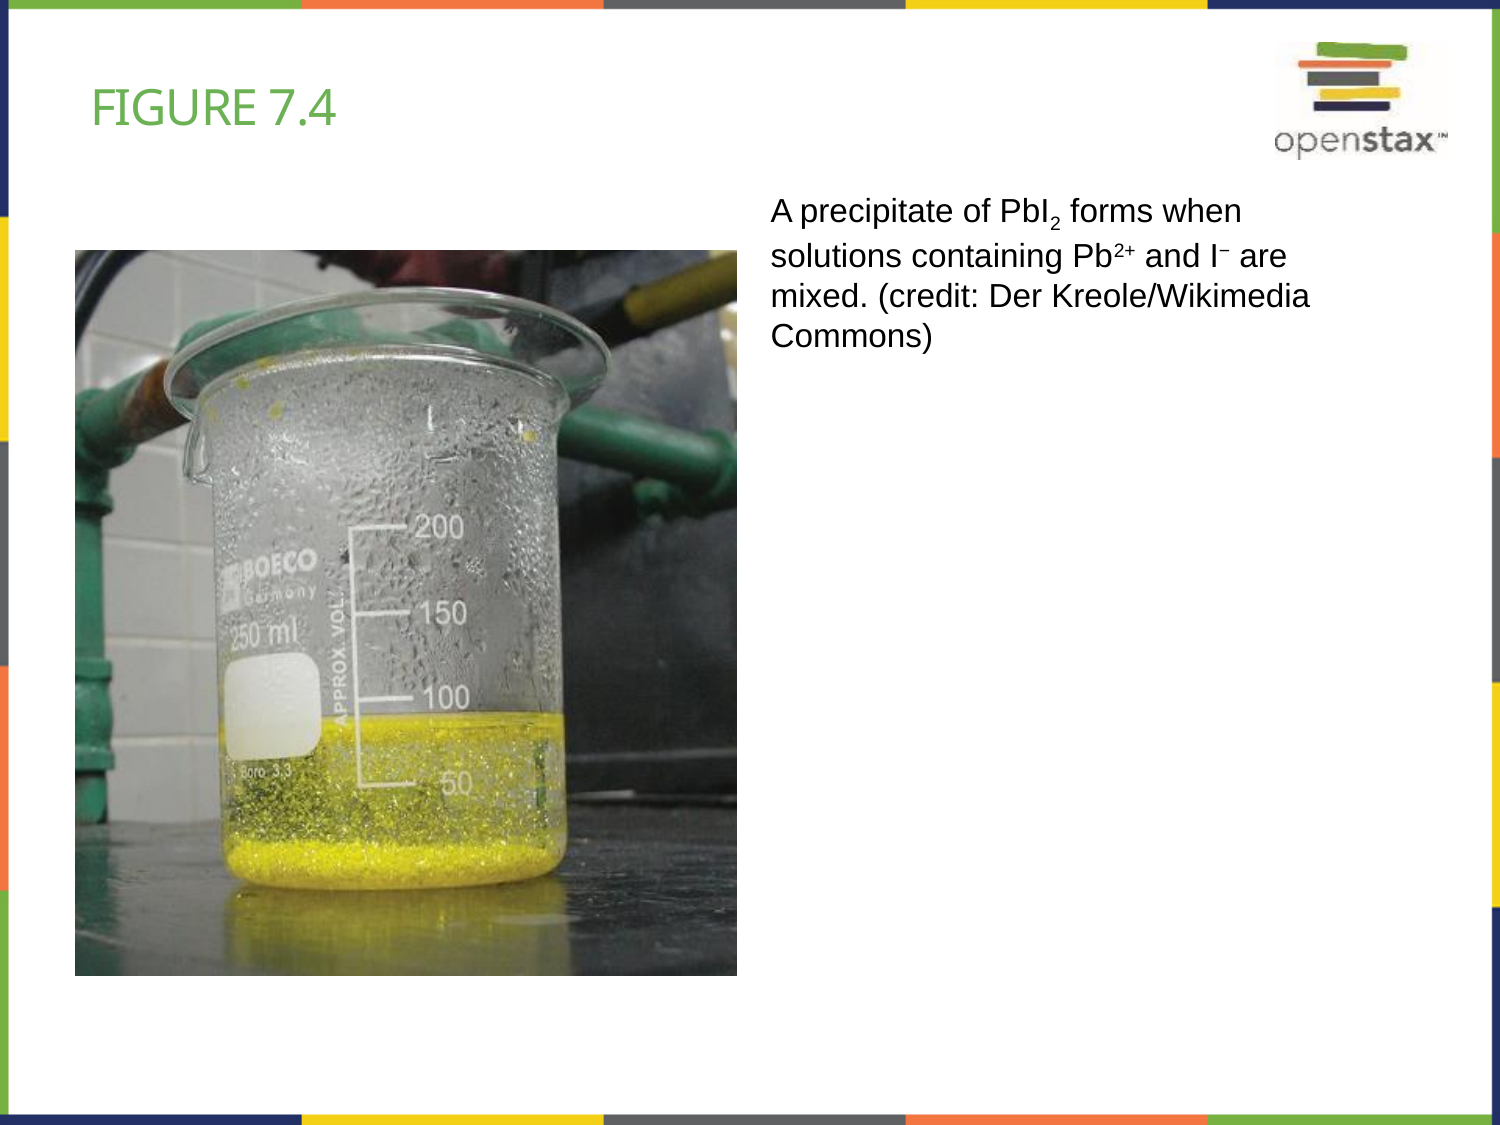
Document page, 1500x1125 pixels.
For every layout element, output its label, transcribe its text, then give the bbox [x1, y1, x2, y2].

picture [0, 0, 1500, 1125]
title Figure 7.4 [75, 39, 1398, 148]
list A precipitate of PbI2 forms when solutions containing Pb2+ and I− are mixed. (credit: Der Kreole/Wikimedia Commons) [755, 181, 1398, 1045]
